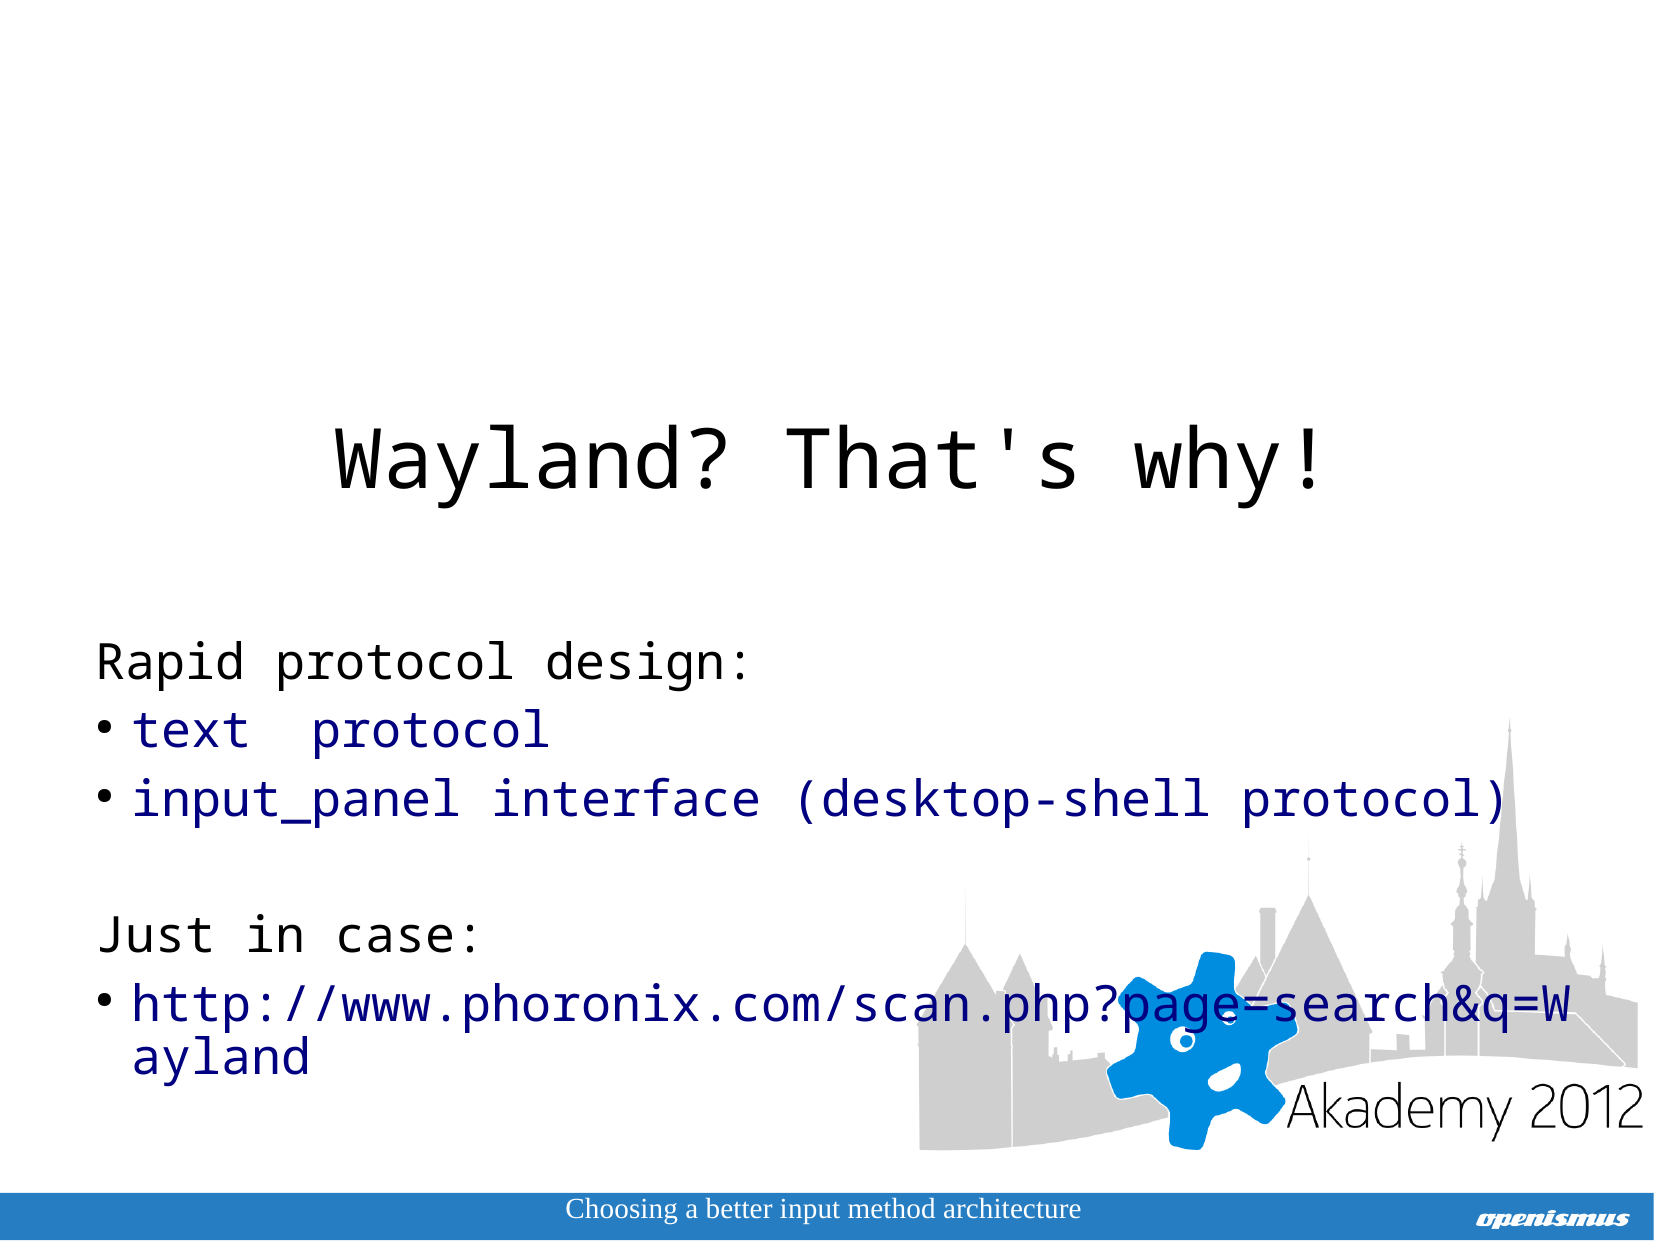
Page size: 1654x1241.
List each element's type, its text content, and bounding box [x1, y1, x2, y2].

picture [900, 660, 1647, 1187]
text_box Wayland? That's why! Rapid protocol design: text protocol input_panel interface (desktop-shell protocol) Just in case: http://www.phoronix.com/scan.php?page=search&q=Wayland [80, 391, 1587, 874]
picture [1476, 1210, 1630, 1229]
